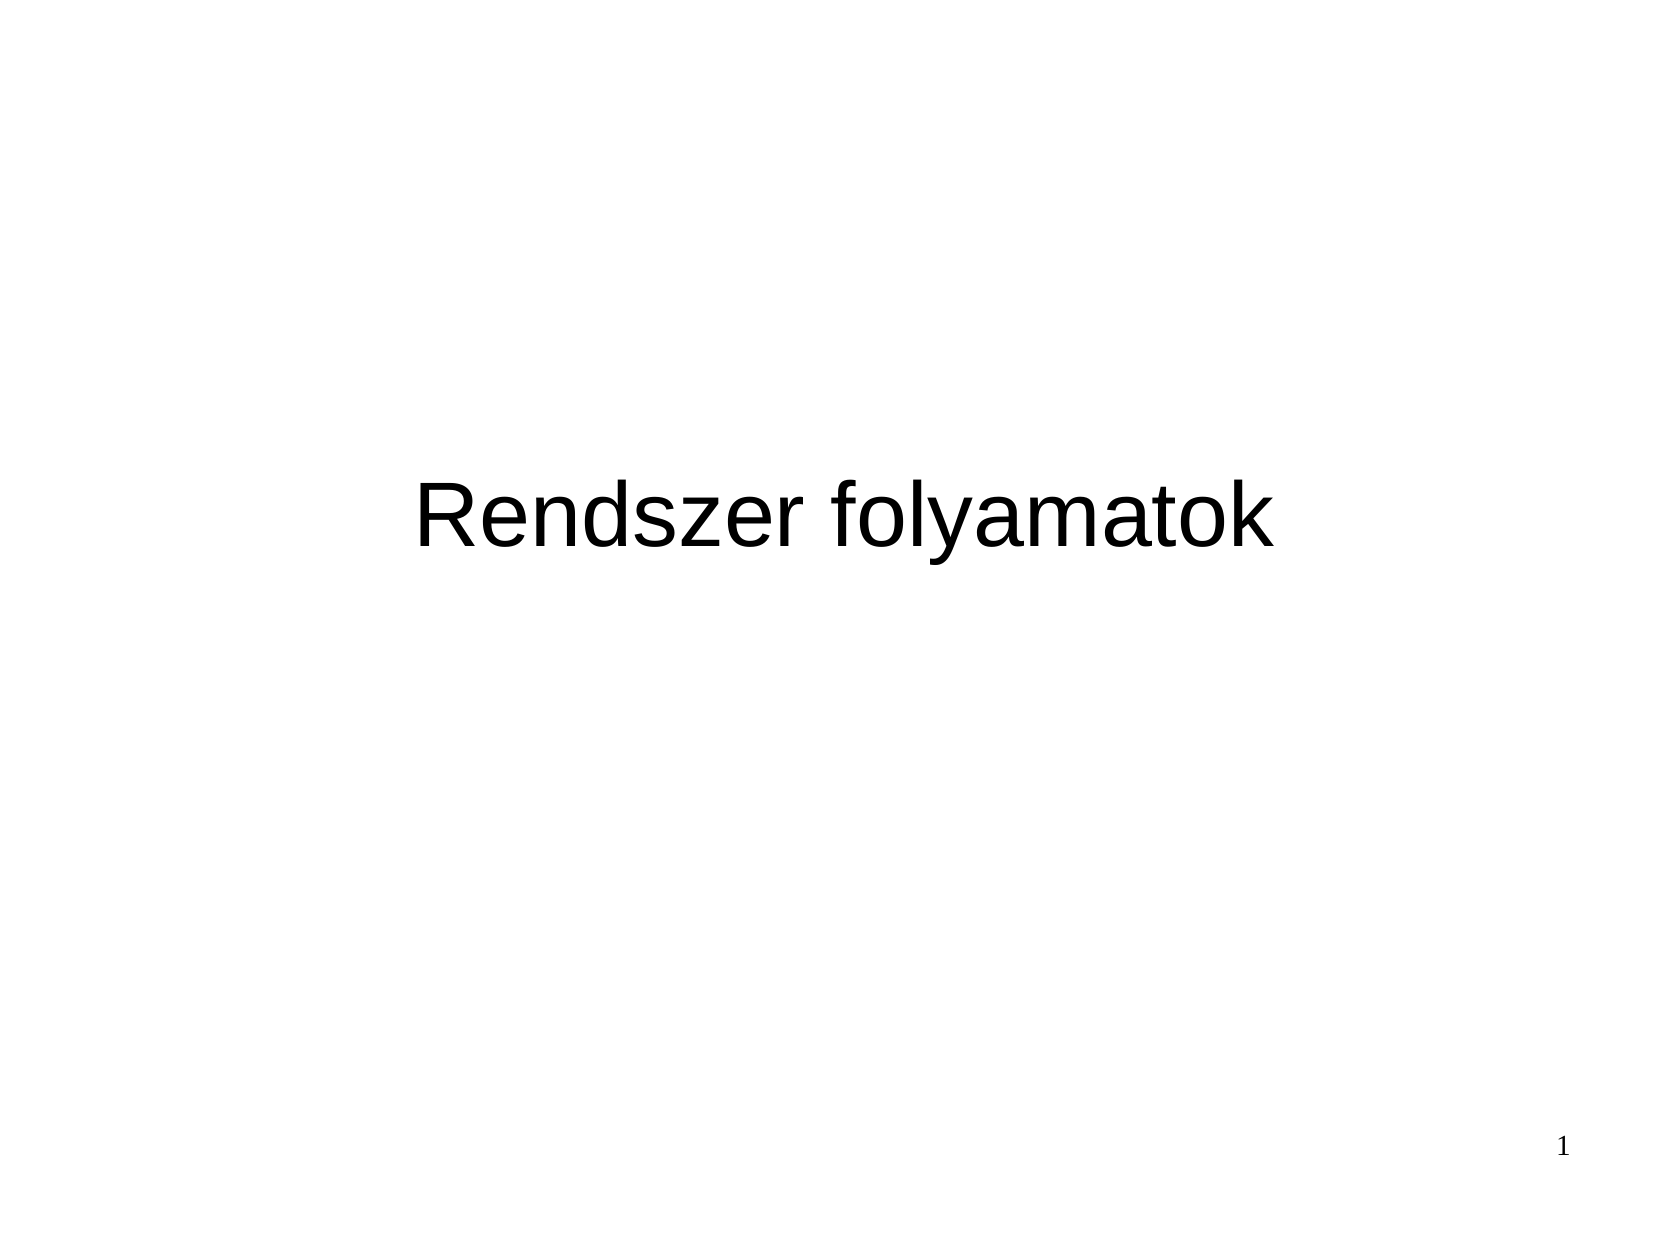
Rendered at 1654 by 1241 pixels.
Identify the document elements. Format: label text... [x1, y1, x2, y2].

title Rendszer folyamatok [124, 413, 1530, 620]
